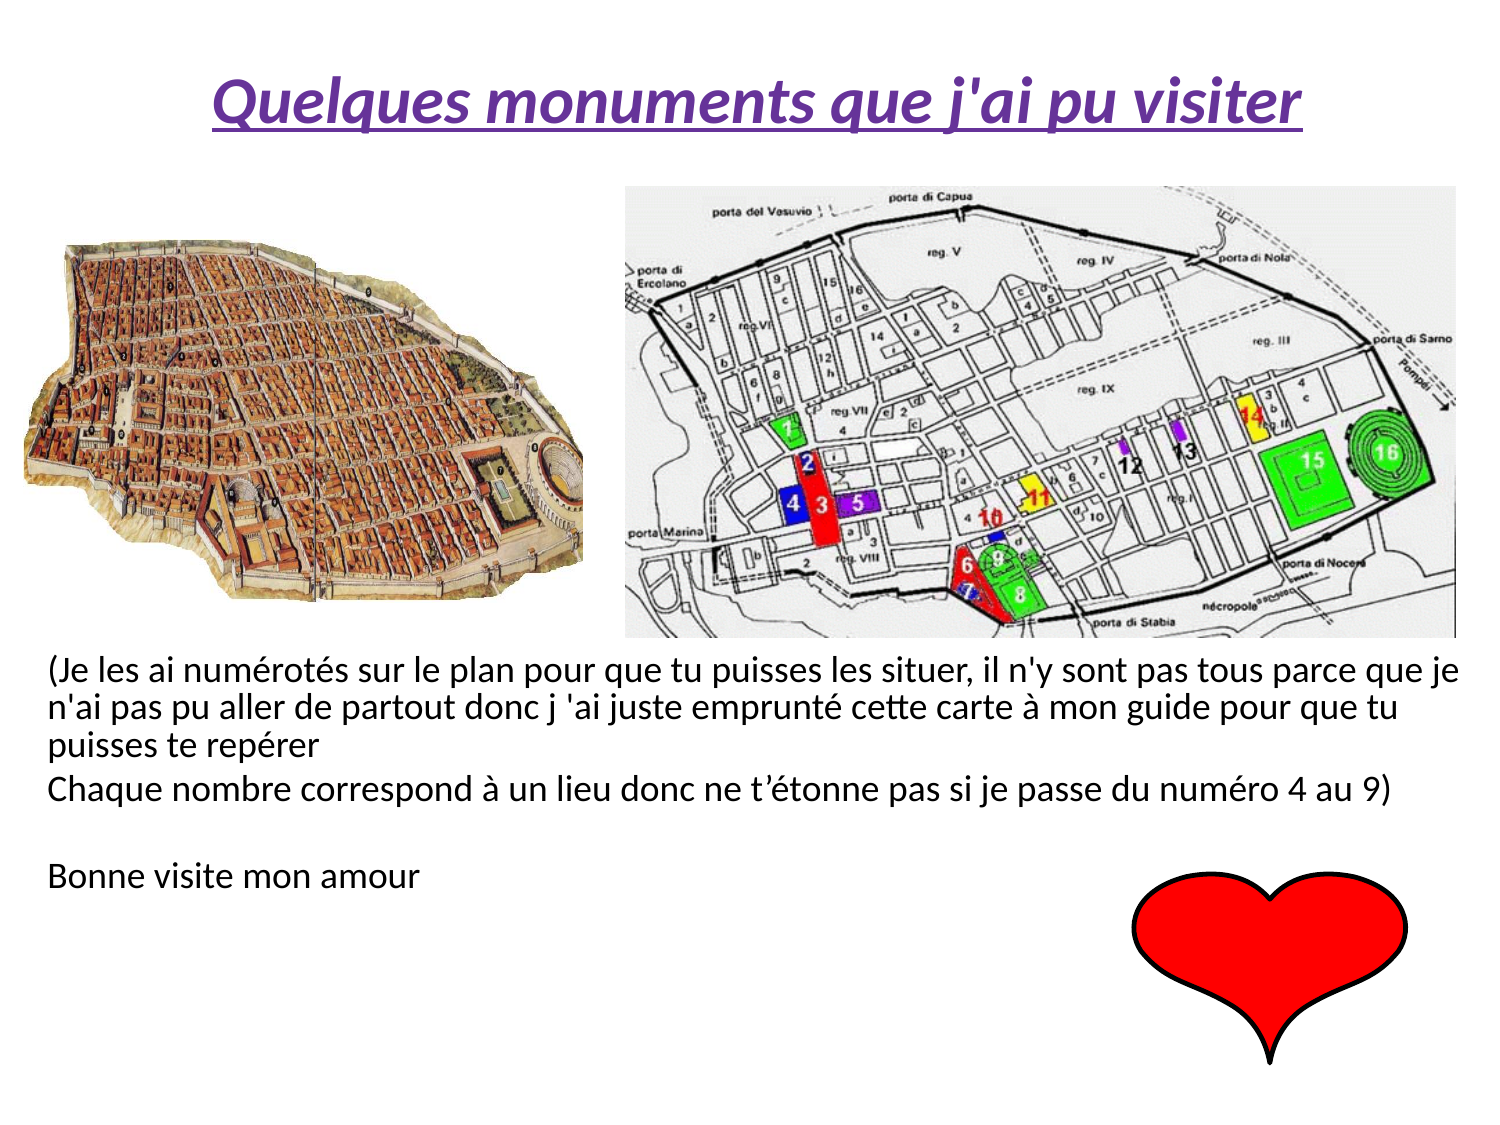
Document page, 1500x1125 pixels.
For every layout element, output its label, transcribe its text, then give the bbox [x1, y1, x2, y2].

subtitle (Je les ai numérotés sur le plan pour que tu puisses les situer, il n'y sont pas tous parce que je n'ai pas pu aller de partout donc j 'ai juste emprunté cette carte à mon guide pour que tu puisses te repérer Chaque nombre correspond à un lieu donc ne t’étonne pas si je passe du numéro 4 au 9) Bonne visite mon amour [47, 0, 1465, 1125]
picture [23, 239, 47, 603]
